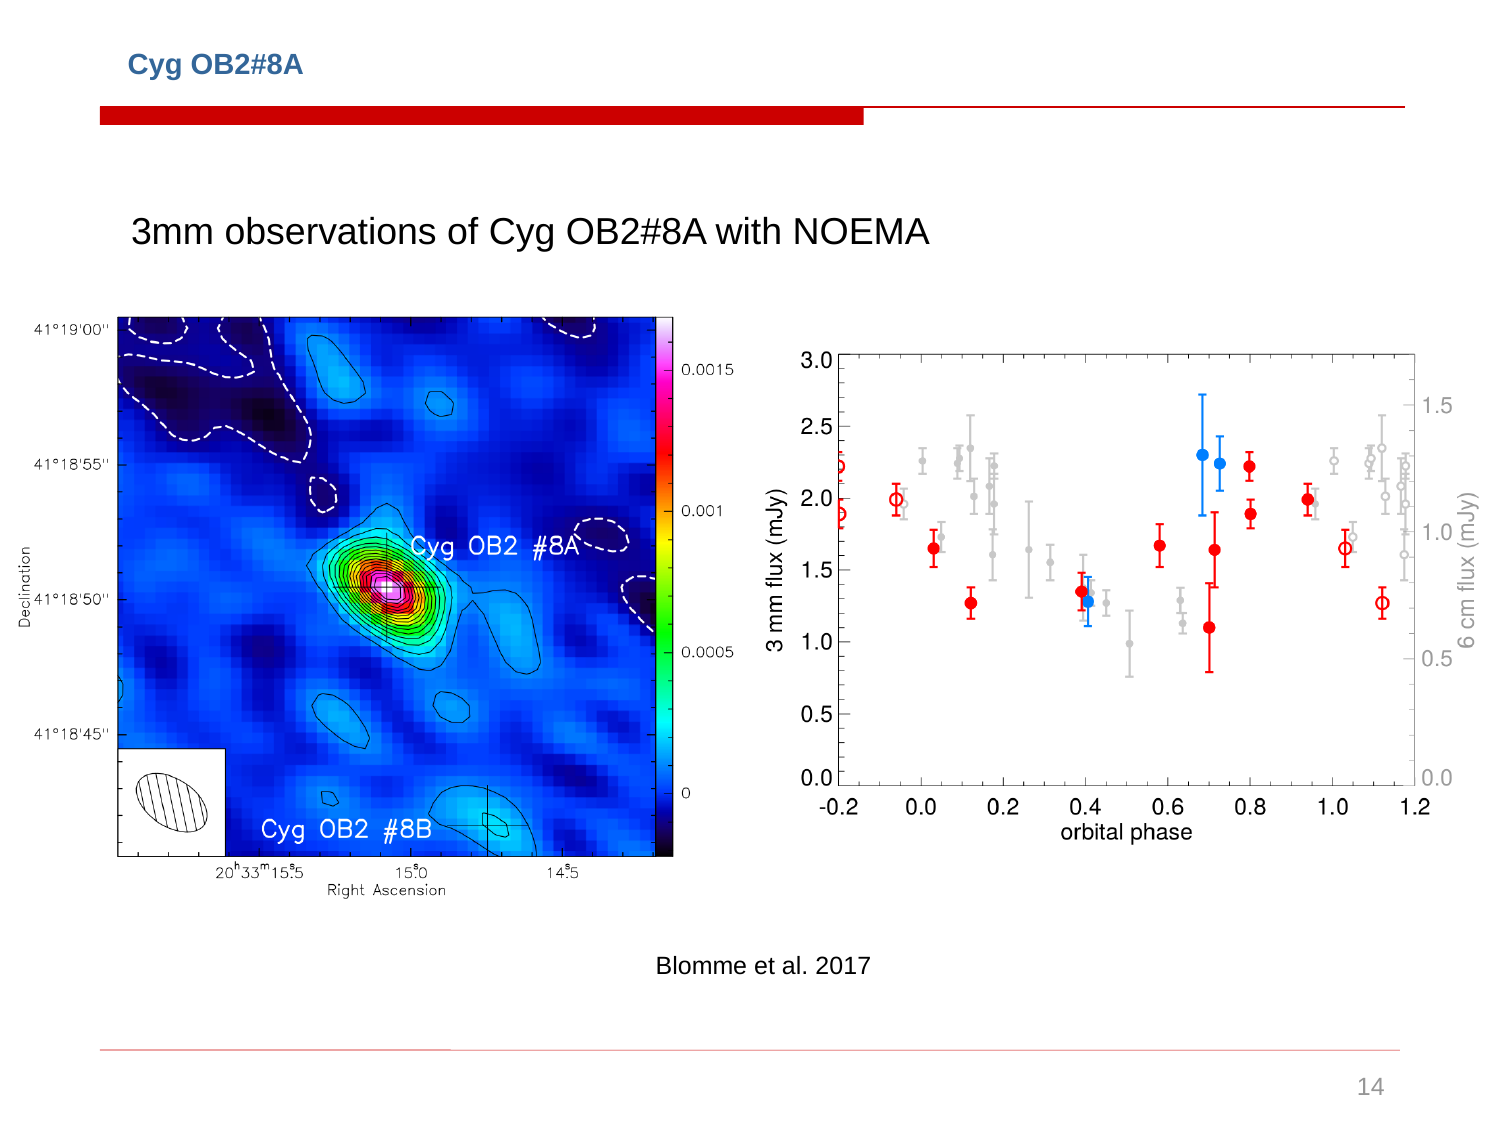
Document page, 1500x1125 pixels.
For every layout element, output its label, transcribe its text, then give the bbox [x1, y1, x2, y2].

picture [6, 299, 1493, 907]
slide_number <number> [1074, 1062, 1400, 1103]
text_box 3mm observations of Cyg OB2#8A with NOEMA [116, 199, 946, 260]
text_box Blomme et al. 2017 [640, 942, 887, 987]
title Cyg OB2#8A [112, 37, 1413, 88]
